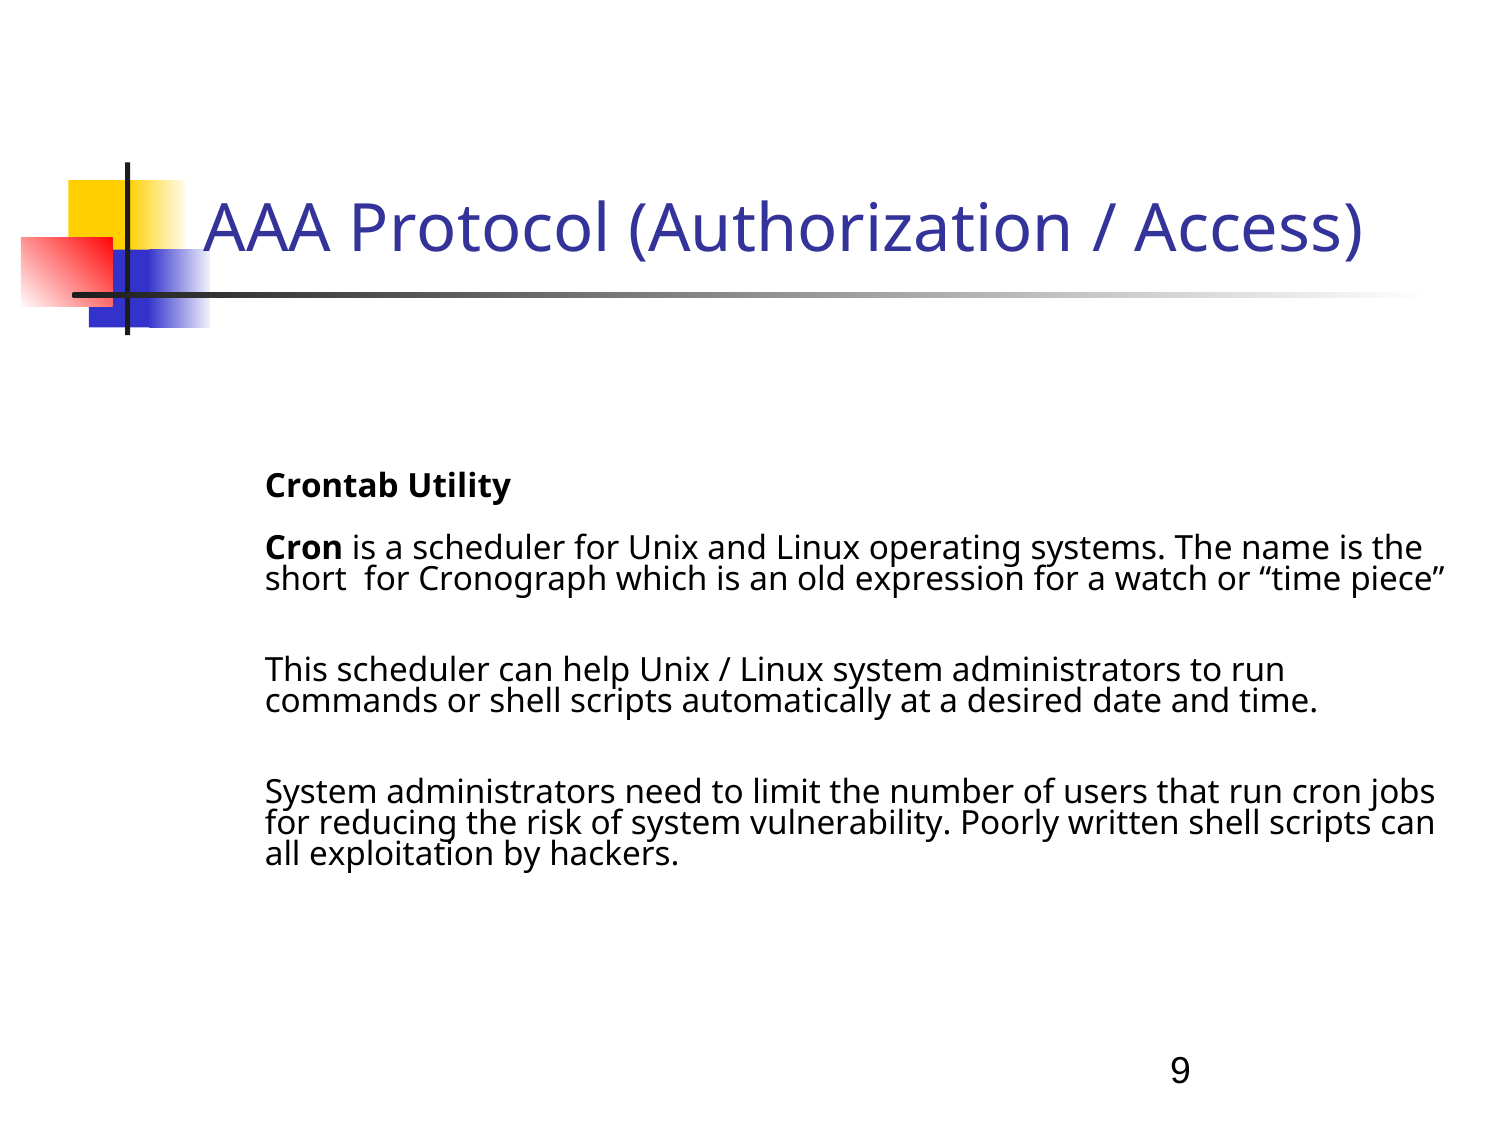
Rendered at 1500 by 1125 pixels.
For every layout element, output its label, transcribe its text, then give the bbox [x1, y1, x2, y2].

list Crontab Utility Cron is a scheduler for Unix and Linux operating systems. The name is the short for Cronograph which is an old expression for a watch or “time piece” This scheduler can help Unix / Linux system administrators to run commands or shell scripts automatically at a desired date and time. System administrators need to limit the number of users that run cron jobs for reducing the risk of system vulnerability. Poorly written shell scripts can all exploitation by hackers. [193, 331, 1469, 1007]
title AAA Protocol (Authorization / Access) [188, 35, 1468, 276]
